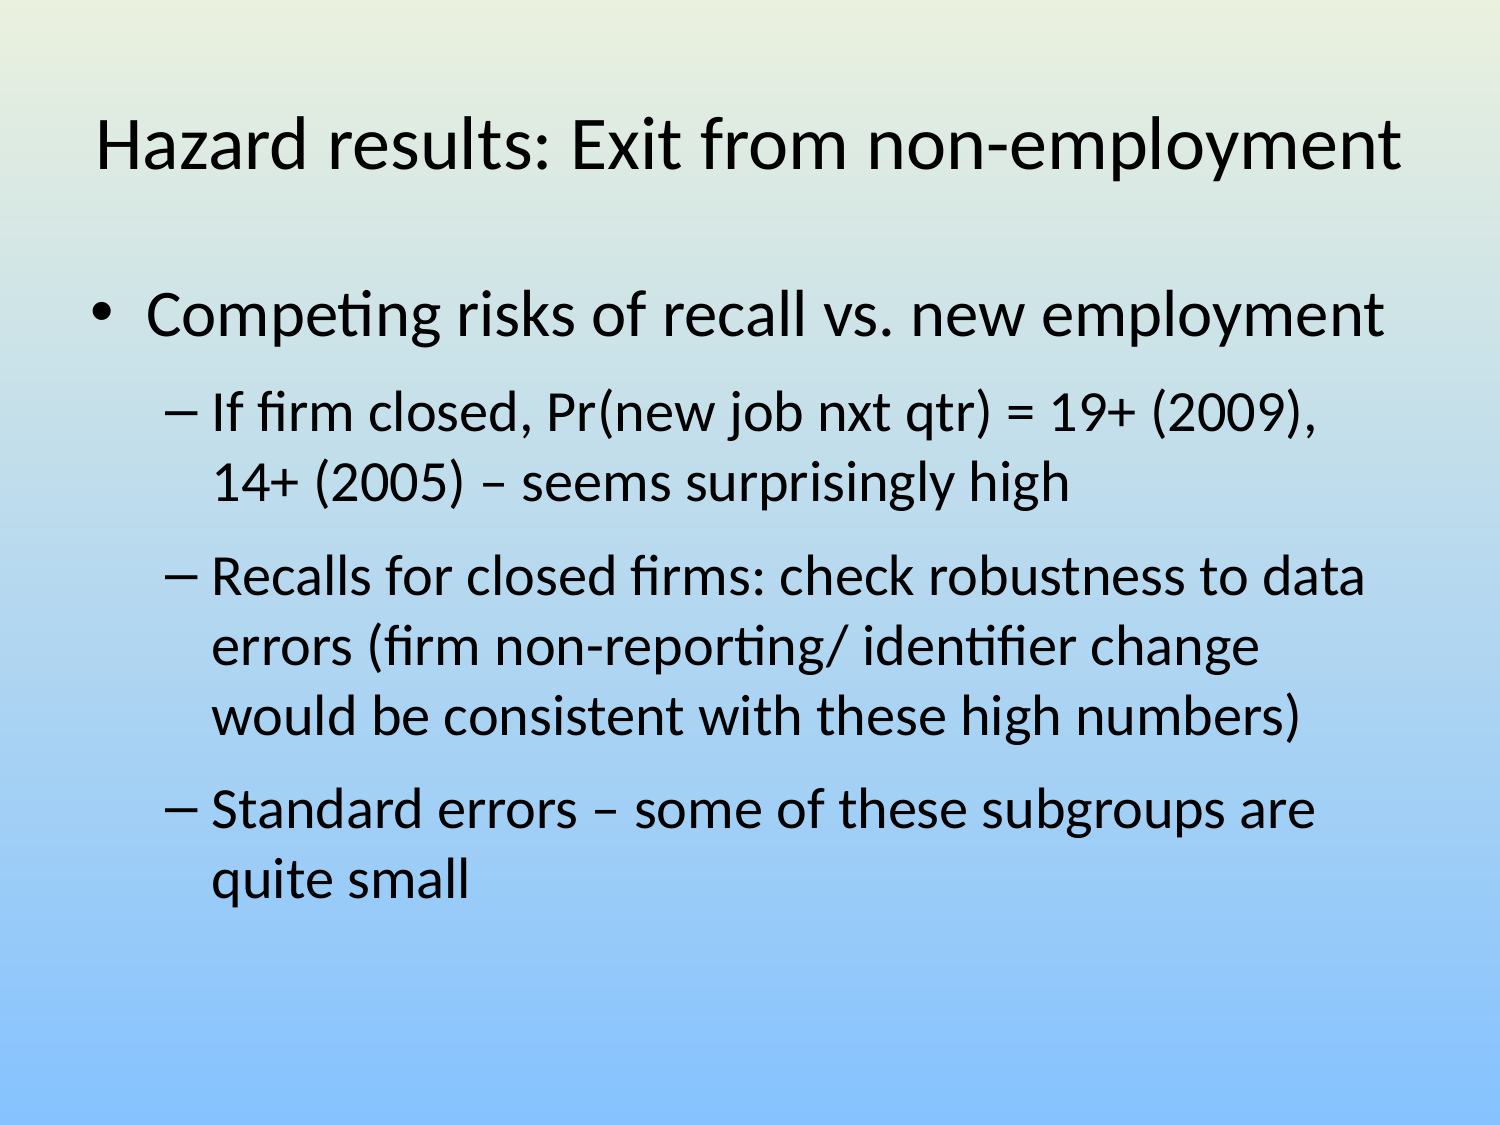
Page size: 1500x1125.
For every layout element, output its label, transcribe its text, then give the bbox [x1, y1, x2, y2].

list Competing risks of recall vs. new employment If firm closed, Pr(new job nxt qtr) = 19+ (2009), 14+ (2005) – seems surprisingly high Recalls for closed firms: check robustness to data errors (firm non-reporting/ identifier change would be consistent with these high numbers) Standard errors – some of these subgroups are quite small [75, 262, 1425, 1005]
title Hazard results: Exit from non-employment [75, 45, 1425, 233]
